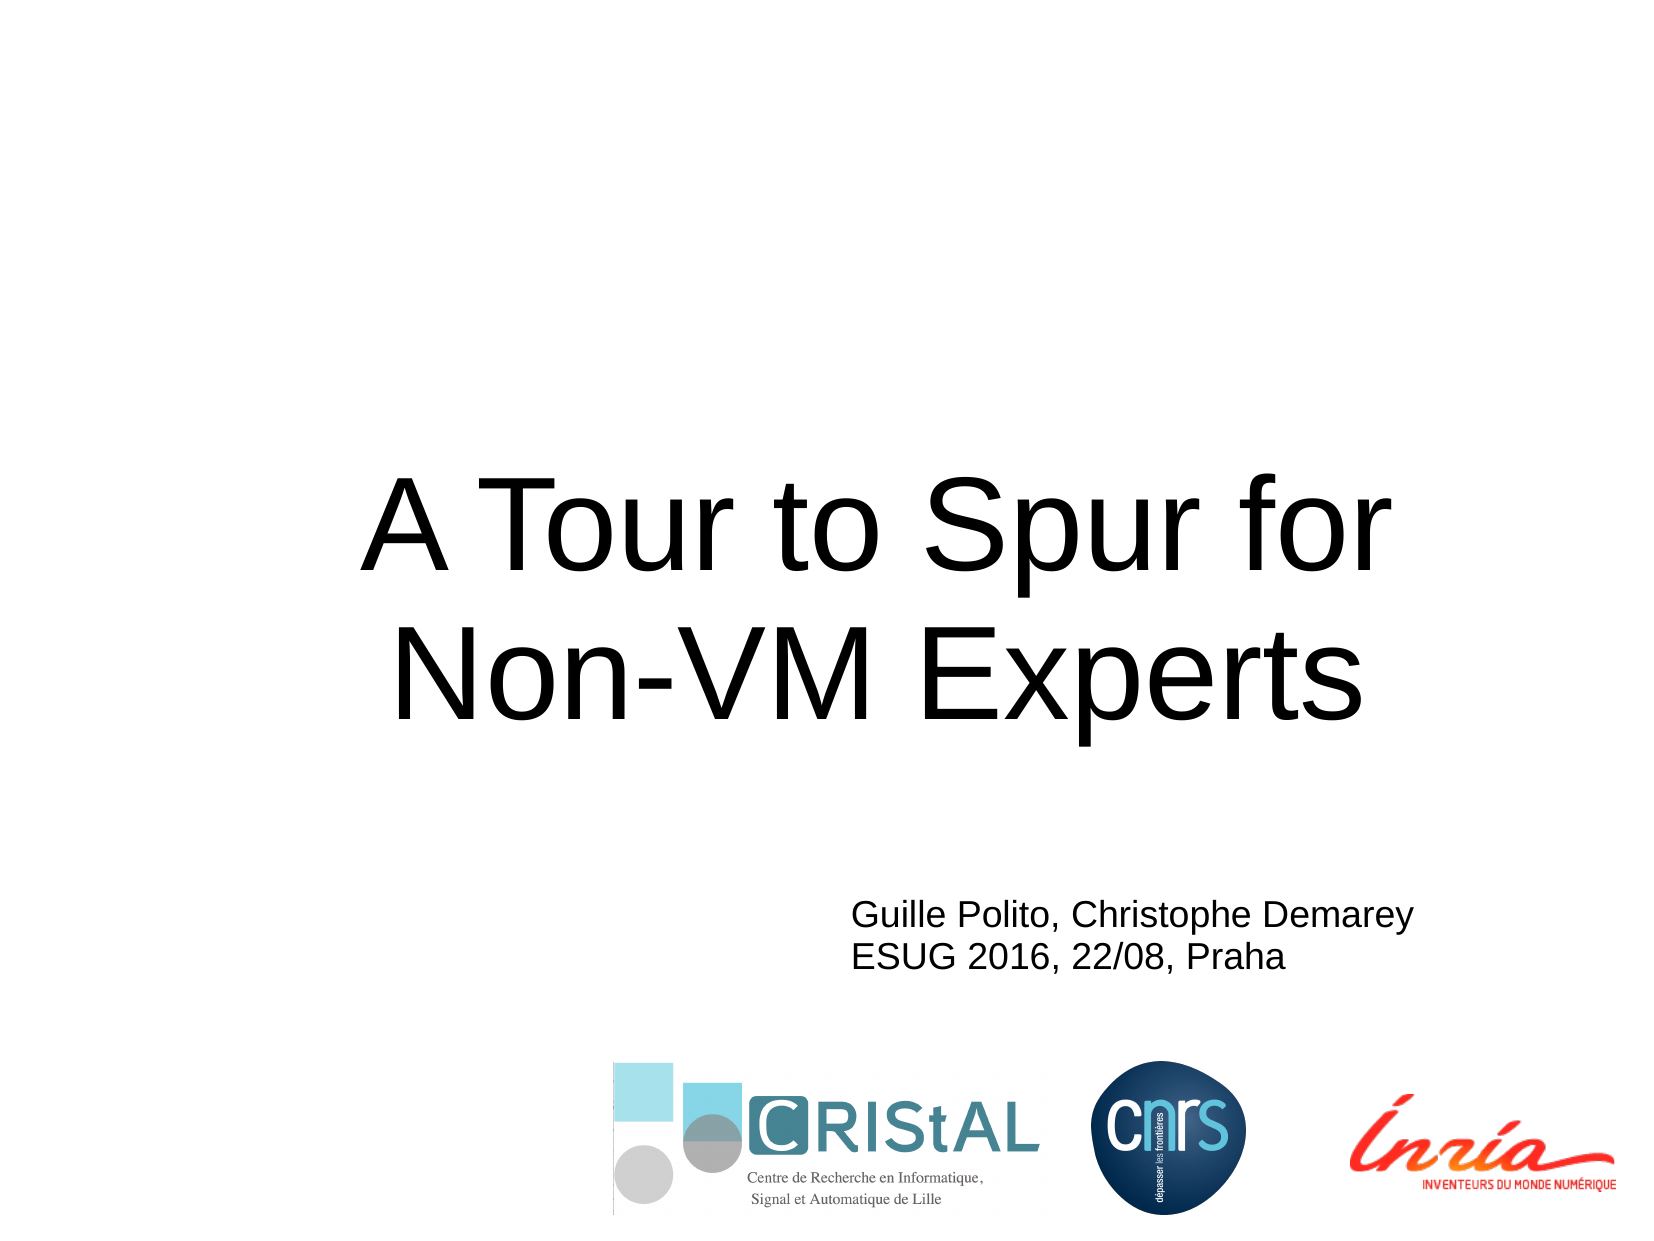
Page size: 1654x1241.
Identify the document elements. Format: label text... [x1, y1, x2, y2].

text_box Guille Polito, Christophe Demarey ESUG 2016, 22/08, Praha [836, 886, 1470, 986]
picture [1091, 1061, 1246, 1216]
subtitle A Tour to Spur for Non-VM Experts [165, 450, 1591, 935]
picture [1350, 1094, 1616, 1192]
picture [613, 1062, 1051, 1216]
